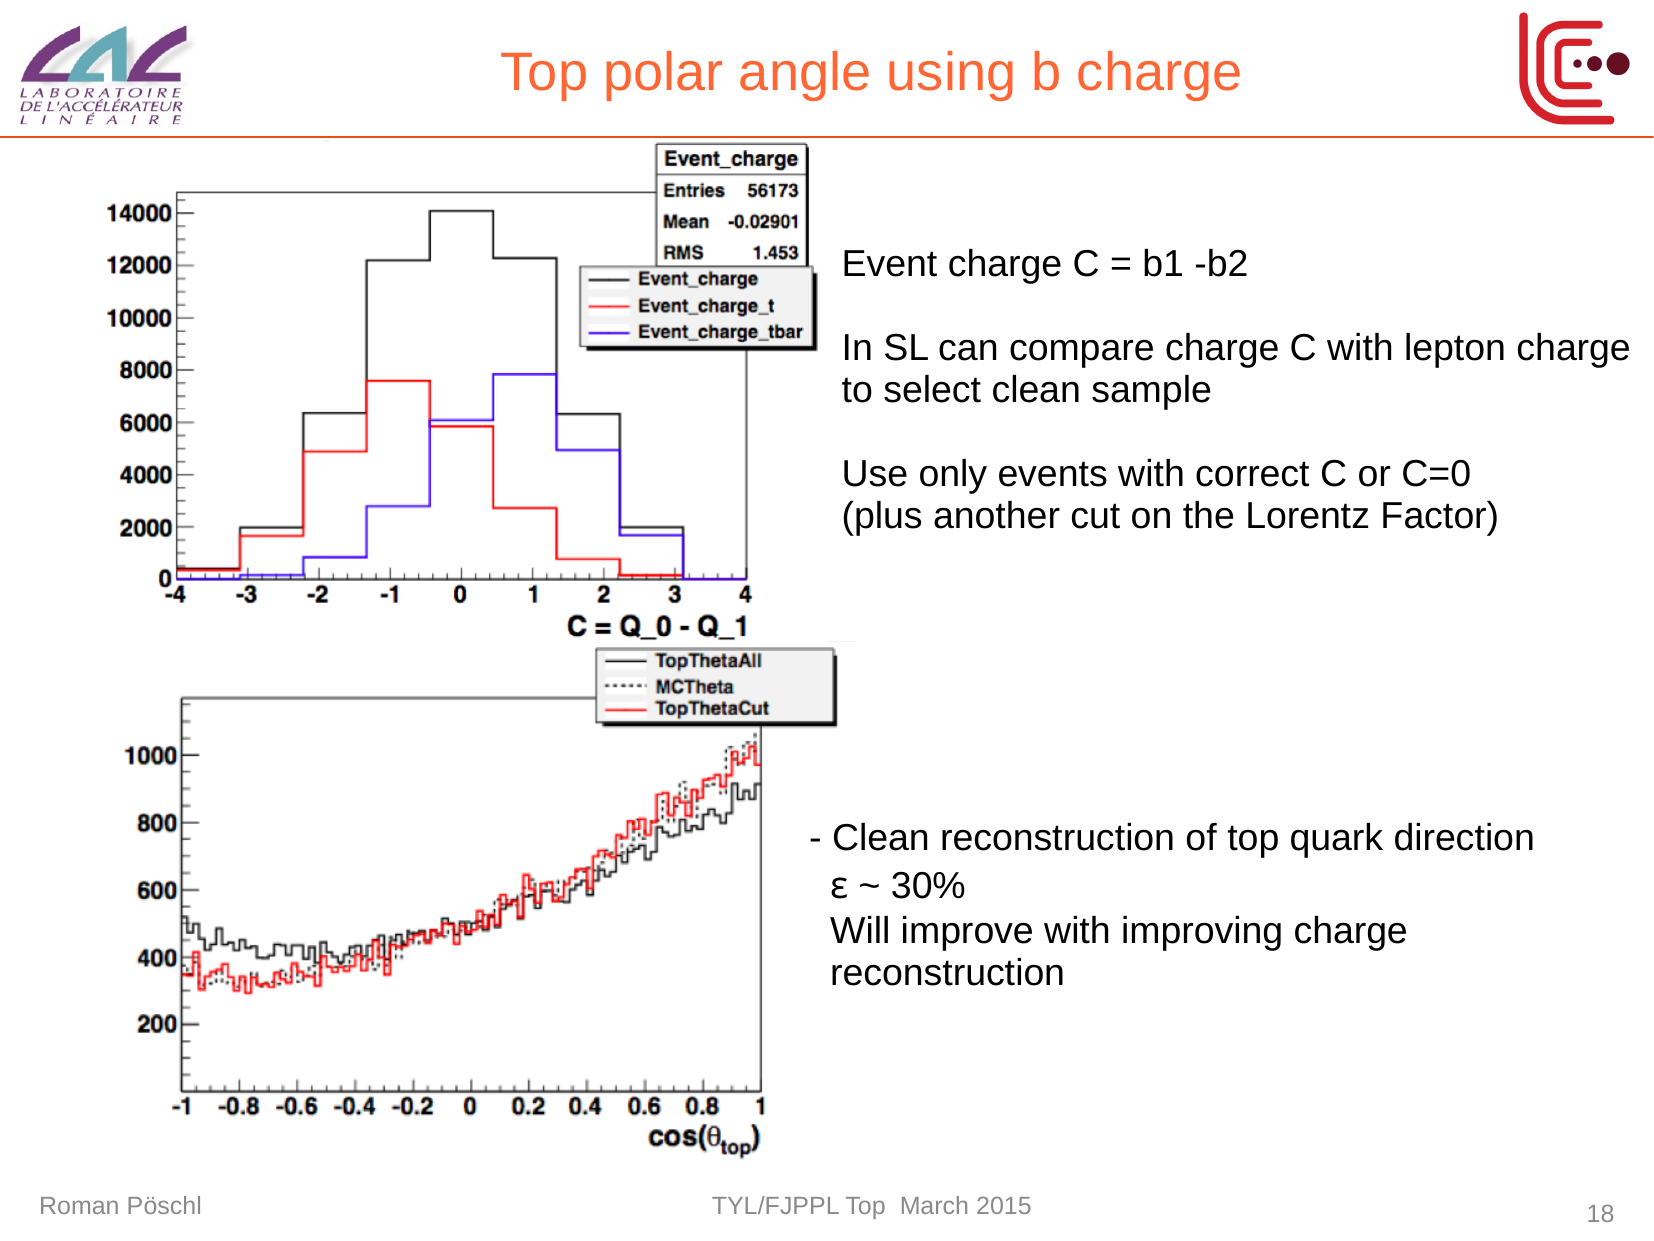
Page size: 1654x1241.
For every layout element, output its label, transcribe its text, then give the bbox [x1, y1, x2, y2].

picture [65, 140, 856, 1182]
picture [1508, 2, 1641, 135]
picture [17, 22, 199, 127]
text_box Event charge C = b1 -b2 In SL can compare charge C with lepton charge to select clean sample Use only events with correct C or C=0 (plus another cut on the Lorentz Factor) [826, 235, 1654, 628]
text_box - Clean reconstruction of top quark direction ε ~ 30% Will improve with improving charge reconstruction [794, 809, 1654, 999]
title Top polar angle using b charge [128, 29, 1617, 113]
